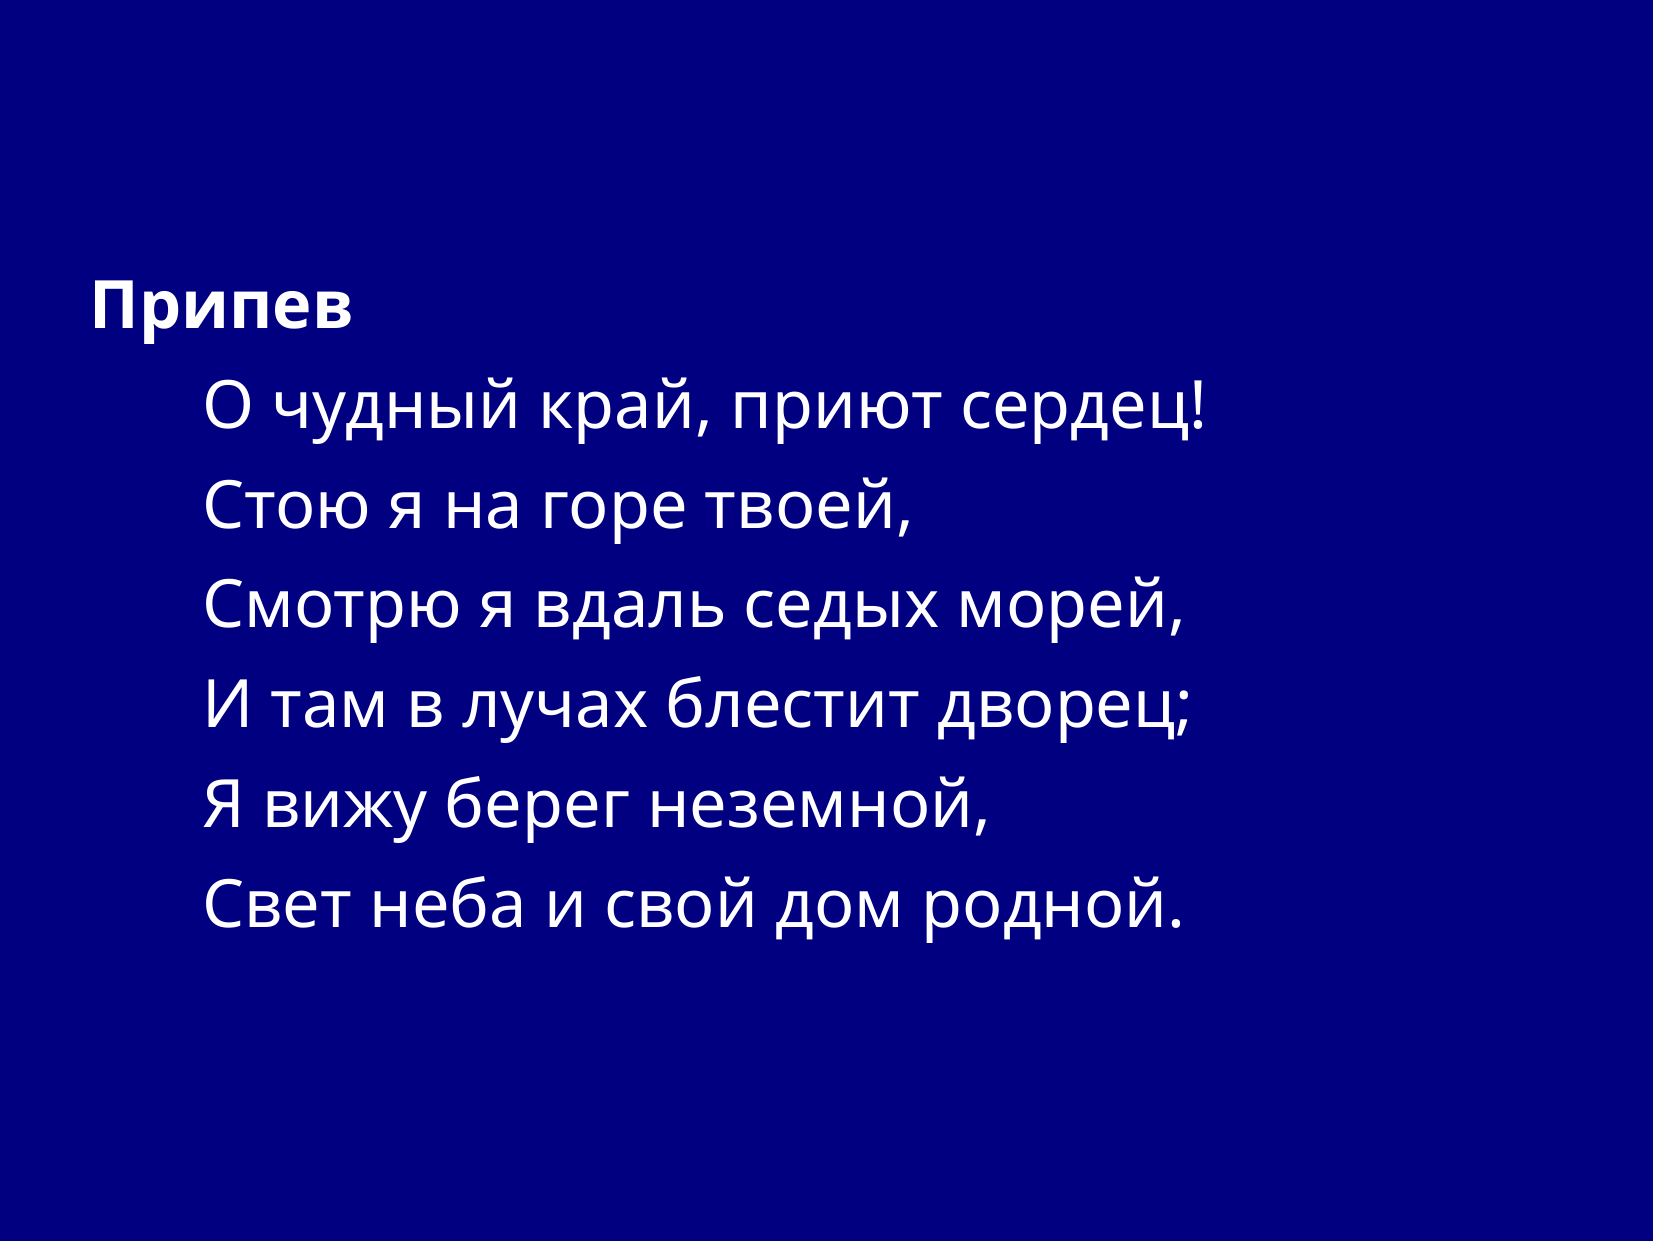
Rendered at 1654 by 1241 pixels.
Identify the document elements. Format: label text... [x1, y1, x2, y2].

text_box Припев О чудный край, приют сердец! Стою я на горе твоей, Смотрю я вдаль седых морей, И там в лучах блестит дворец; Я вижу берег неземной, Свет неба и свой дом родной. [75, 150, 1576, 1163]
